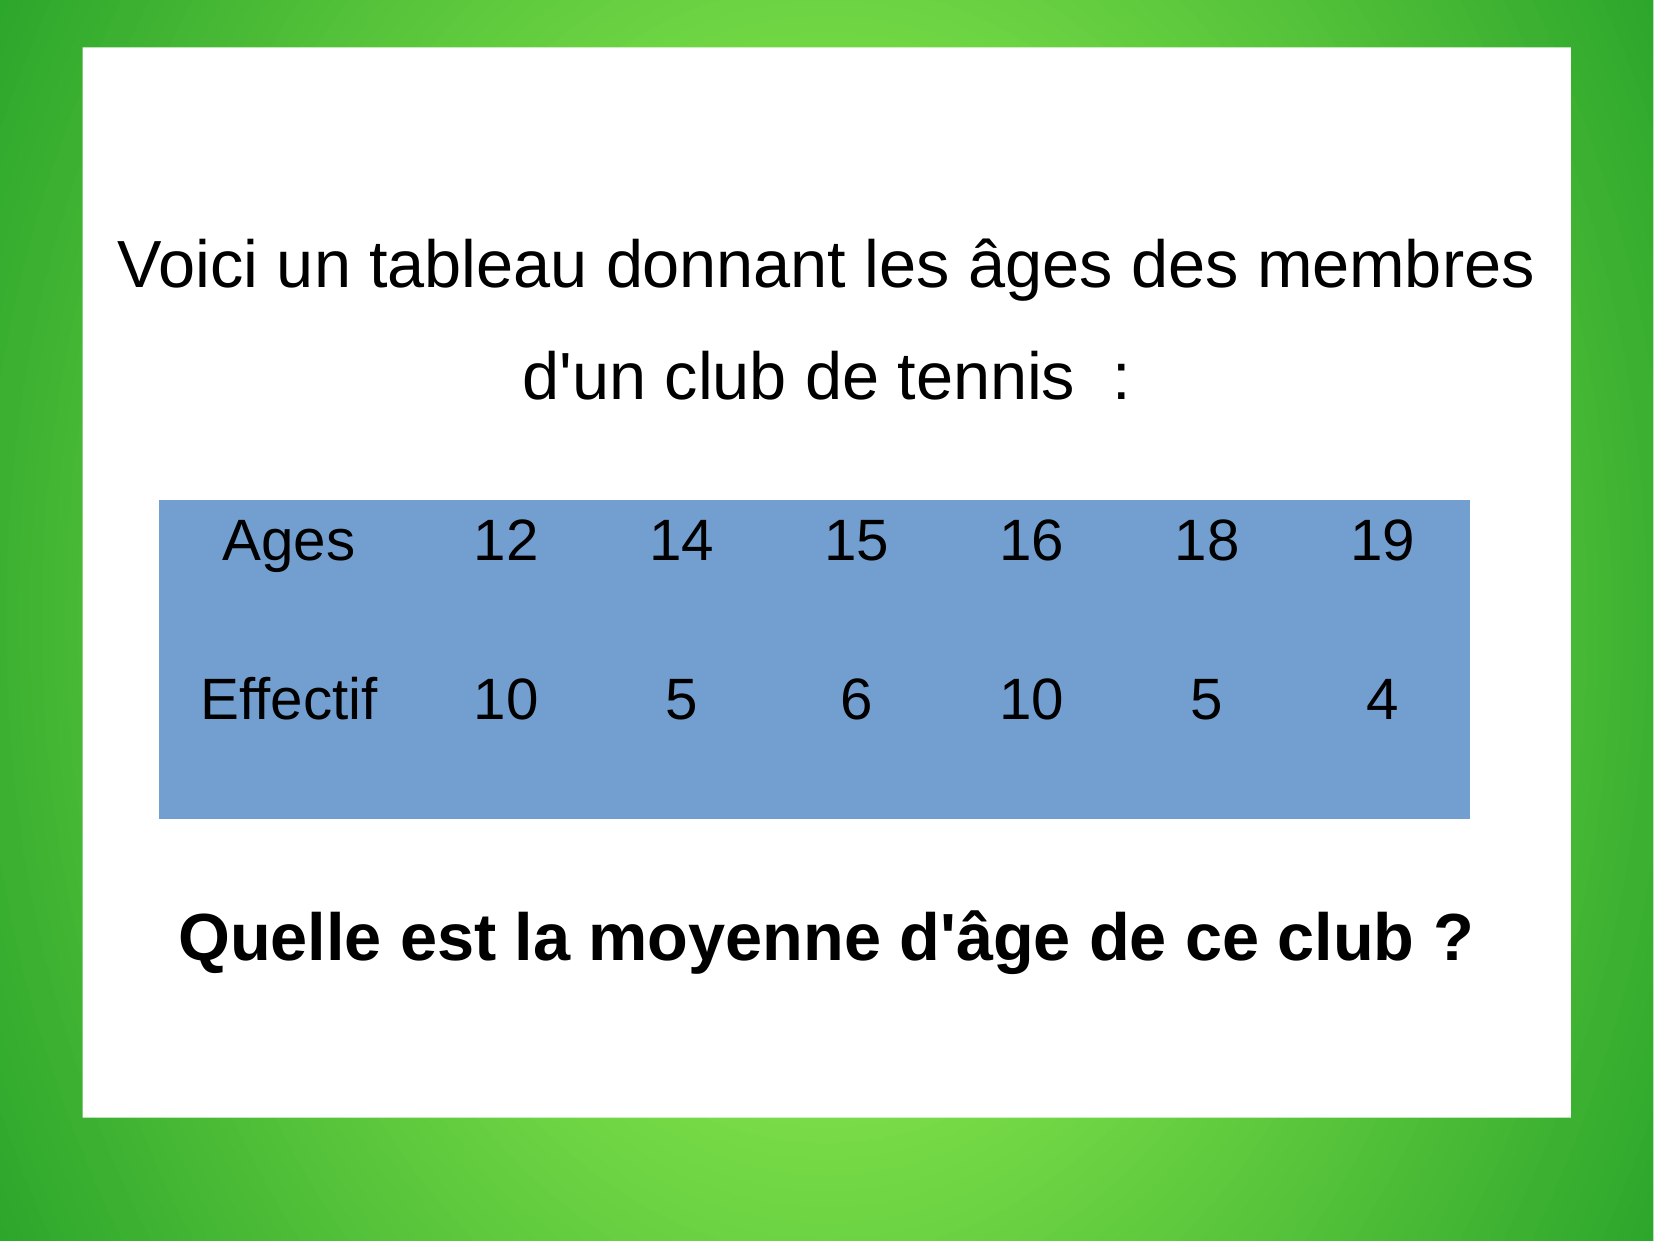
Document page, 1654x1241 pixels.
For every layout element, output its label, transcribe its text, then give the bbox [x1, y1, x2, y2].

table_header 18 [1120, 500, 1295, 660]
table_cell 10 [419, 660, 594, 819]
table_header 12 [419, 500, 594, 660]
table_header 14 [594, 500, 769, 660]
table_header Ages [159, 500, 419, 660]
table_header 16 [944, 500, 1120, 660]
table_cell Effectif [159, 660, 419, 819]
table_header 19 [1295, 500, 1470, 660]
table_cell 4 [1295, 660, 1470, 819]
table_cell 5 [594, 660, 769, 819]
picture [0, 0, 1654, 1241]
subtitle Voici un tableau donnant les âges des membres d'un club de tennis : Quelle est la moyenne d'âge de ce club ? [82, 47, 1571, 1118]
table_cell 6 [769, 660, 944, 819]
table_cell 5 [1120, 660, 1295, 819]
table_header 15 [769, 500, 944, 660]
table_cell 10 [944, 660, 1120, 819]
